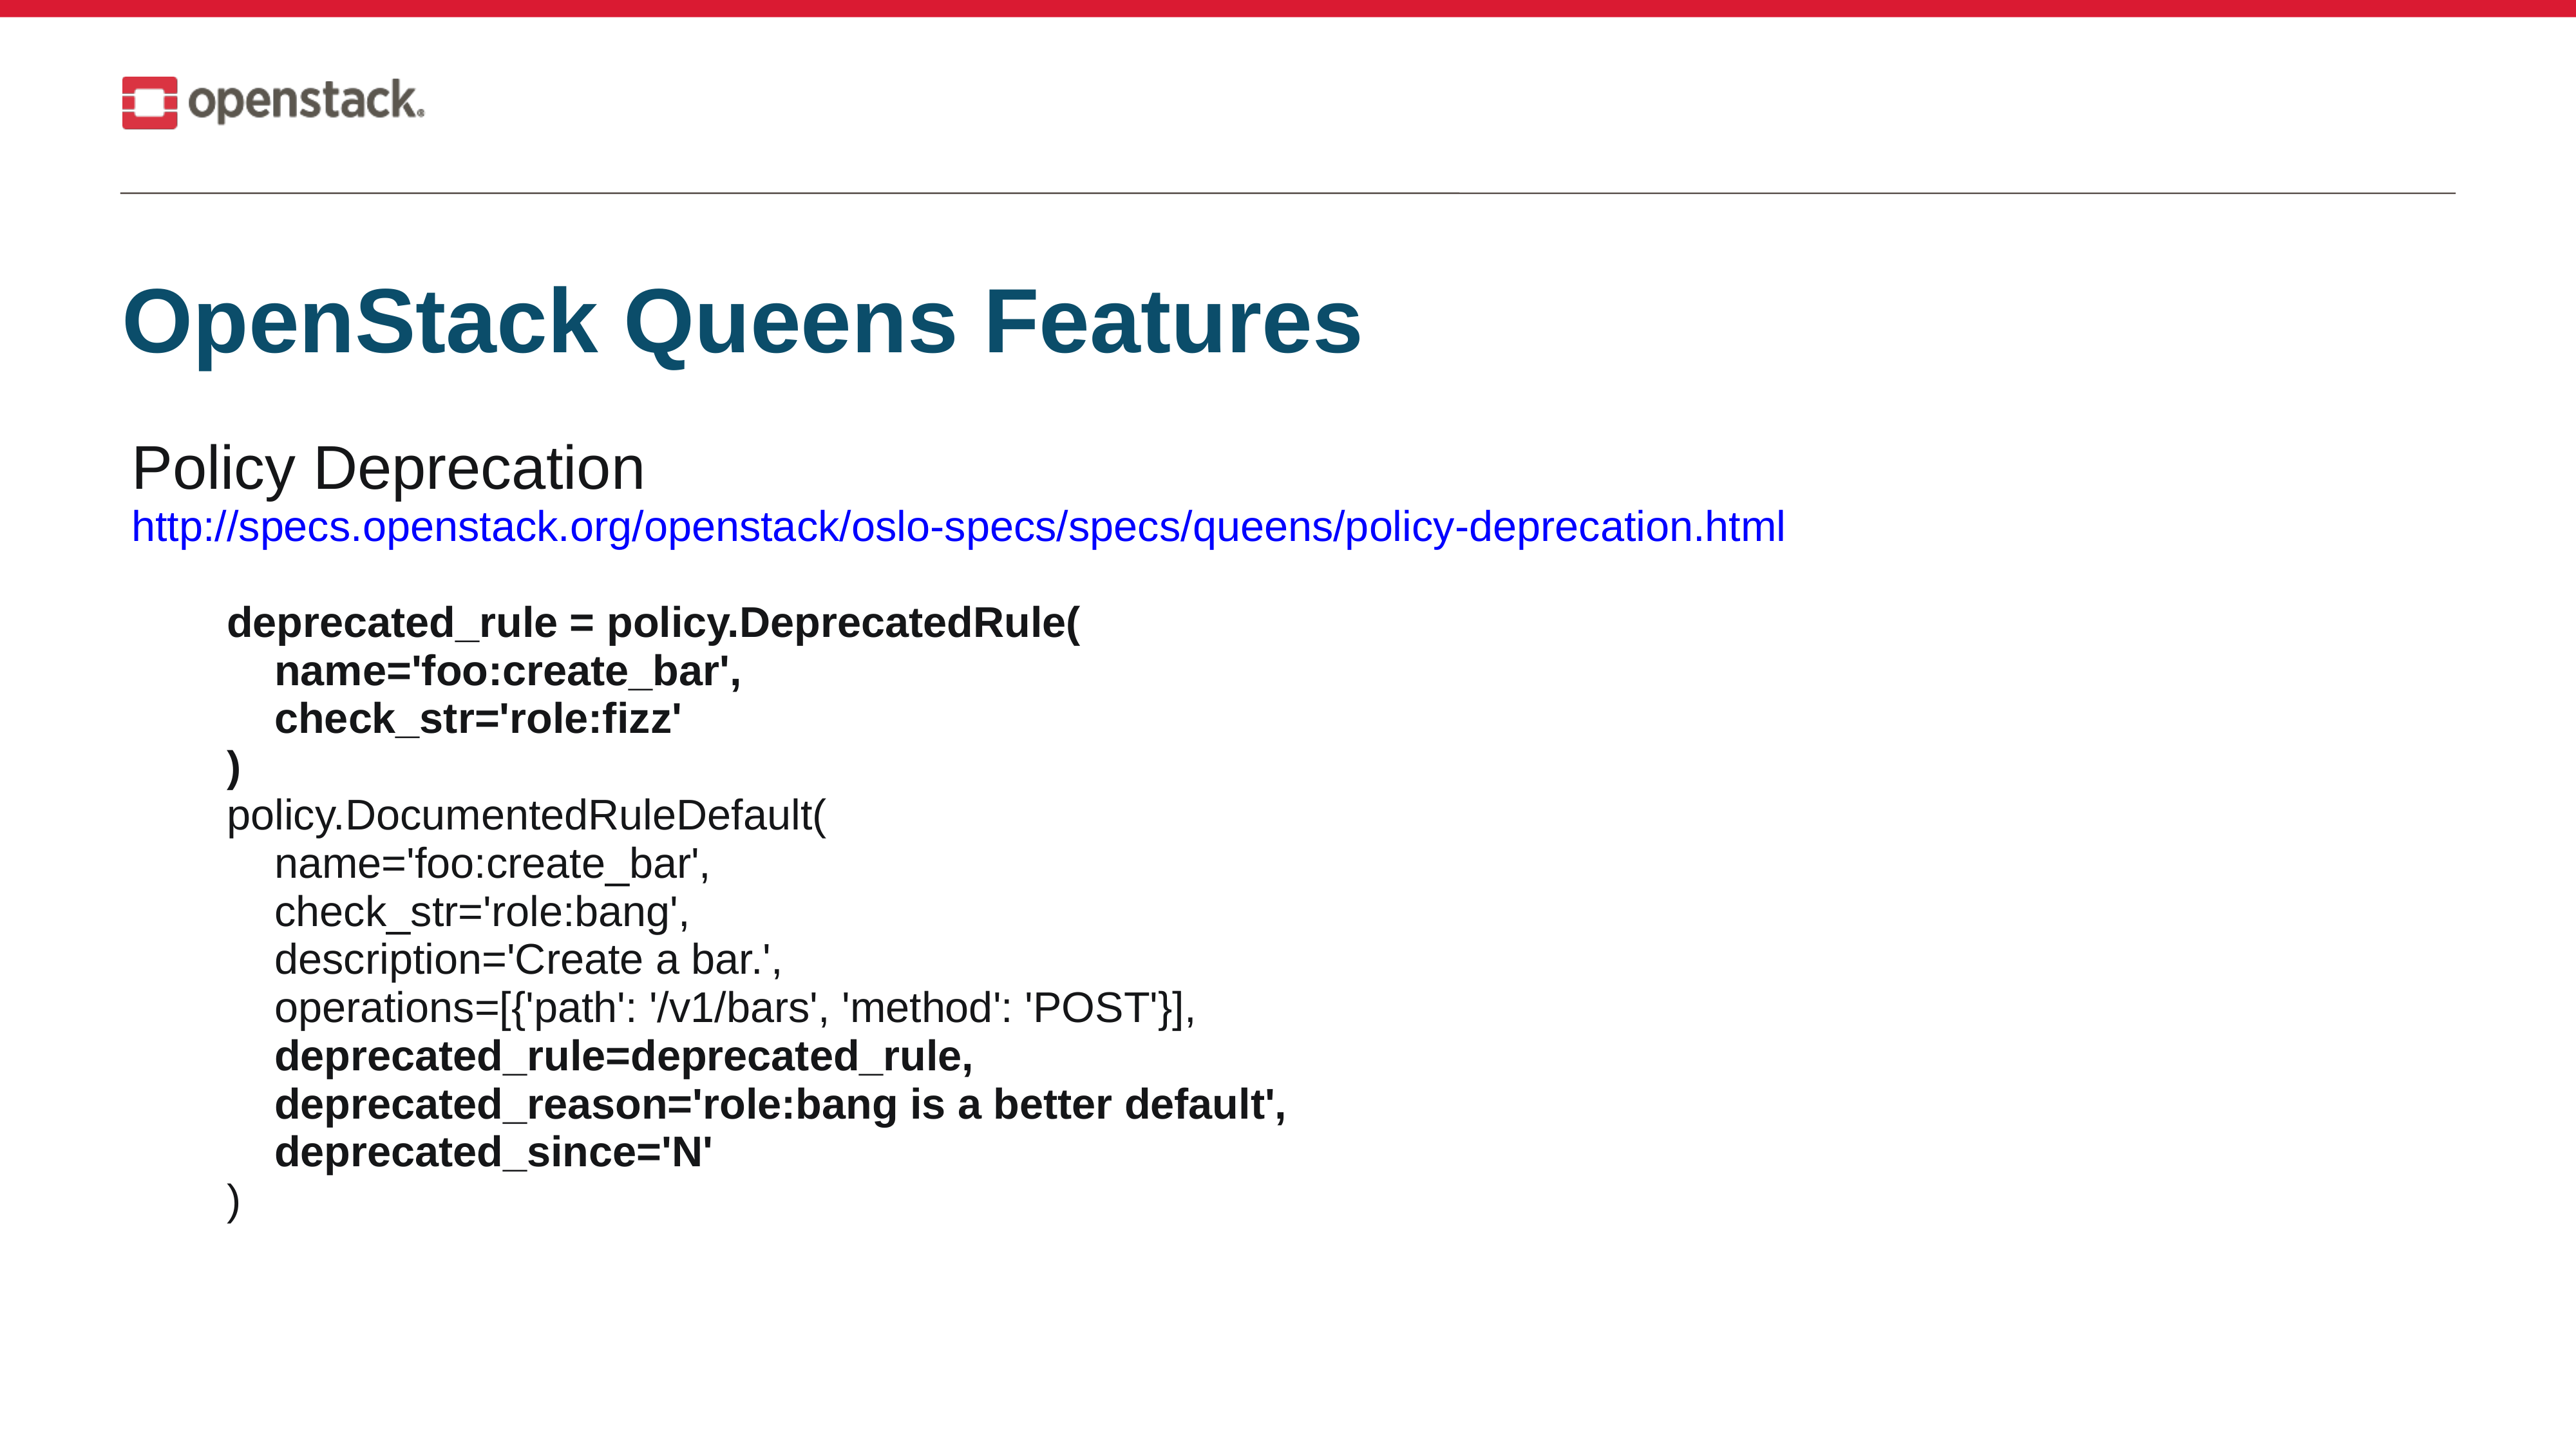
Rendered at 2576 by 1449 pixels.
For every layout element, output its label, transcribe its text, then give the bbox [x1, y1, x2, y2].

text_box OpenStack Queens Features [117, 224, 2152, 375]
text_box Policy Deprecation http://specs.openstack.org/openstack/oslo-specs/specs/queens/policy-deprecation.html deprecated_rule = policy.DeprecatedRule( name='foo:create_bar', check_str='role:fizz' ) policy.DocumentedRuleDefault( name='foo:create_bar', check_str='role:bang', description='Create a bar.', operations=[{'path': '/v1/bars', 'method': 'POST'}], deprecated_rule=deprecated_rule, deprecated_reason='role:bang is a better default', deprecated_since='N' ) [126, 428, 2280, 1449]
picture [122, 77, 426, 131]
